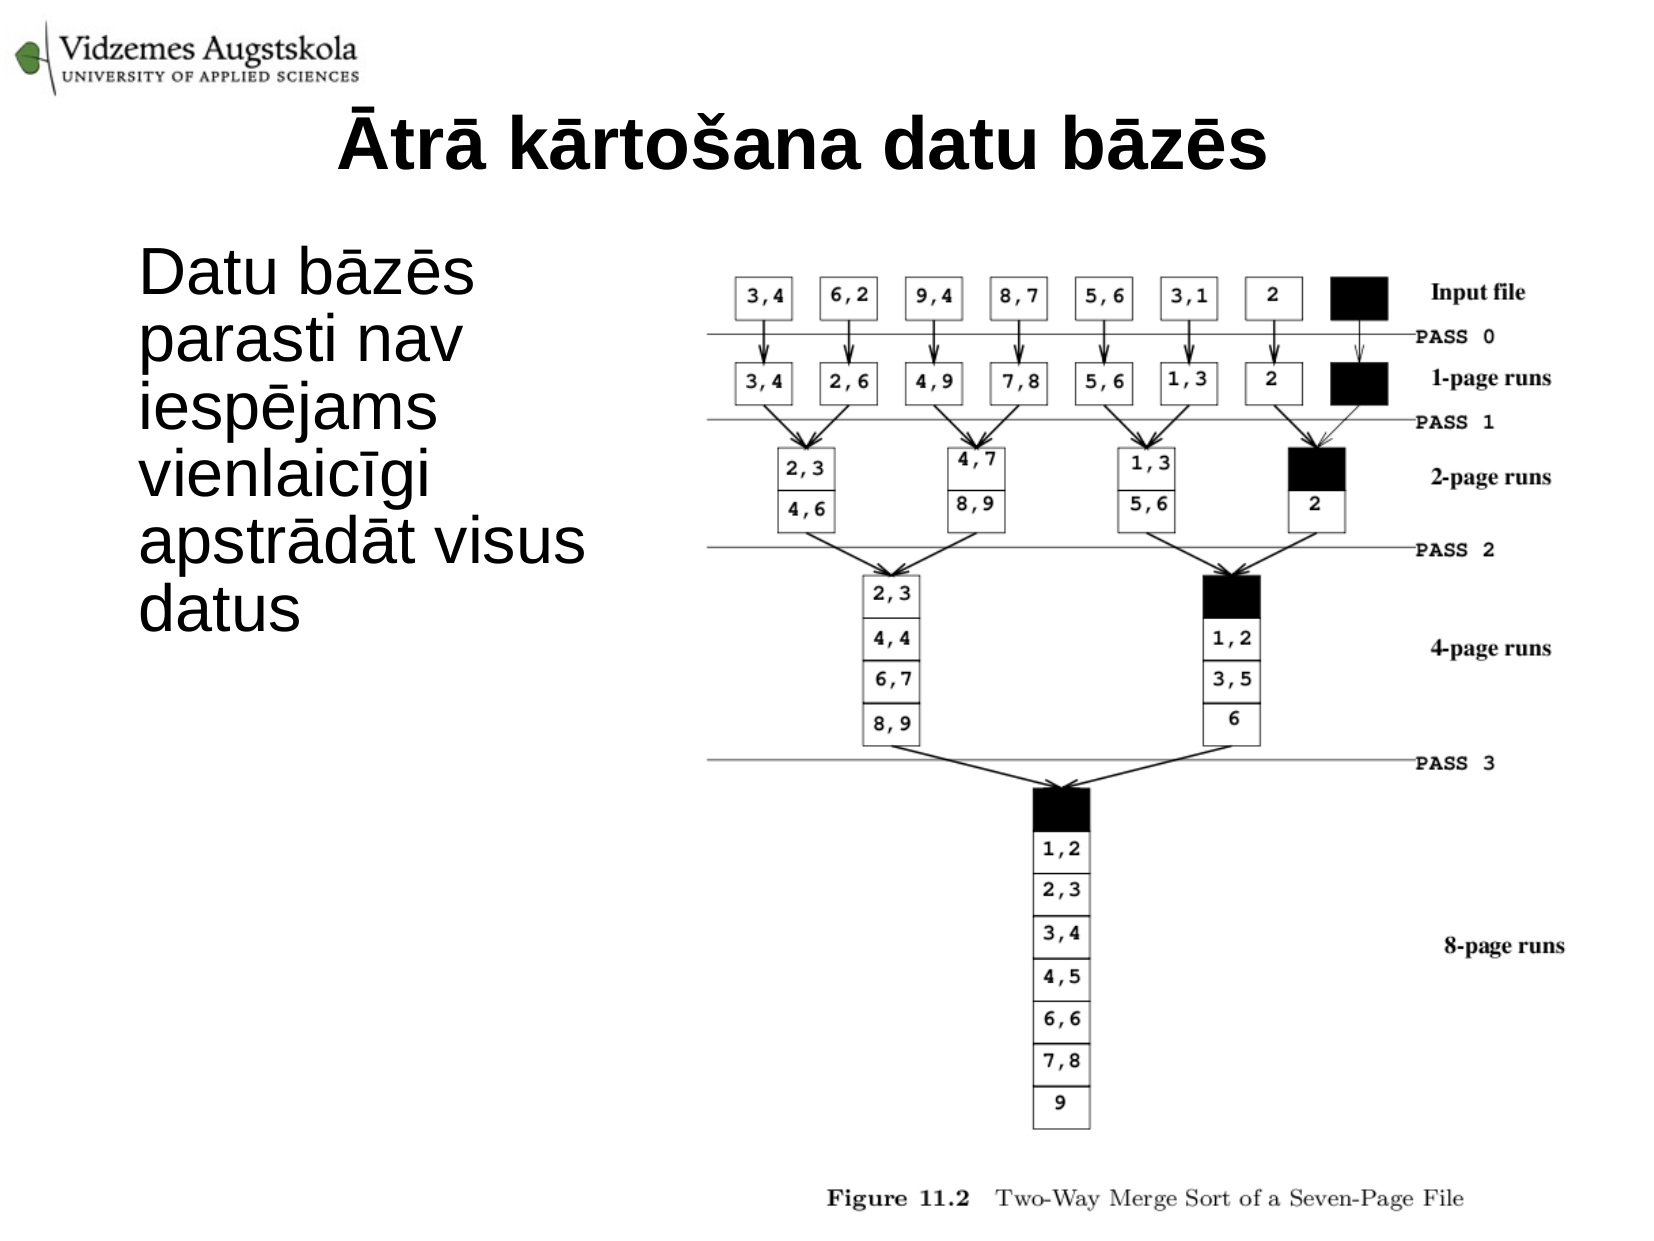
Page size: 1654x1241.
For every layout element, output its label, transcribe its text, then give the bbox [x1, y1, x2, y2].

picture [5, 2, 368, 113]
title Ātrā kārtošana datu bāzēs [94, 96, 1512, 195]
picture [673, 240, 1594, 1229]
list Datu bāzēs parasti nav iespējams vienlaicīgi apstrādāt visus datus [82, 236, 632, 1107]
